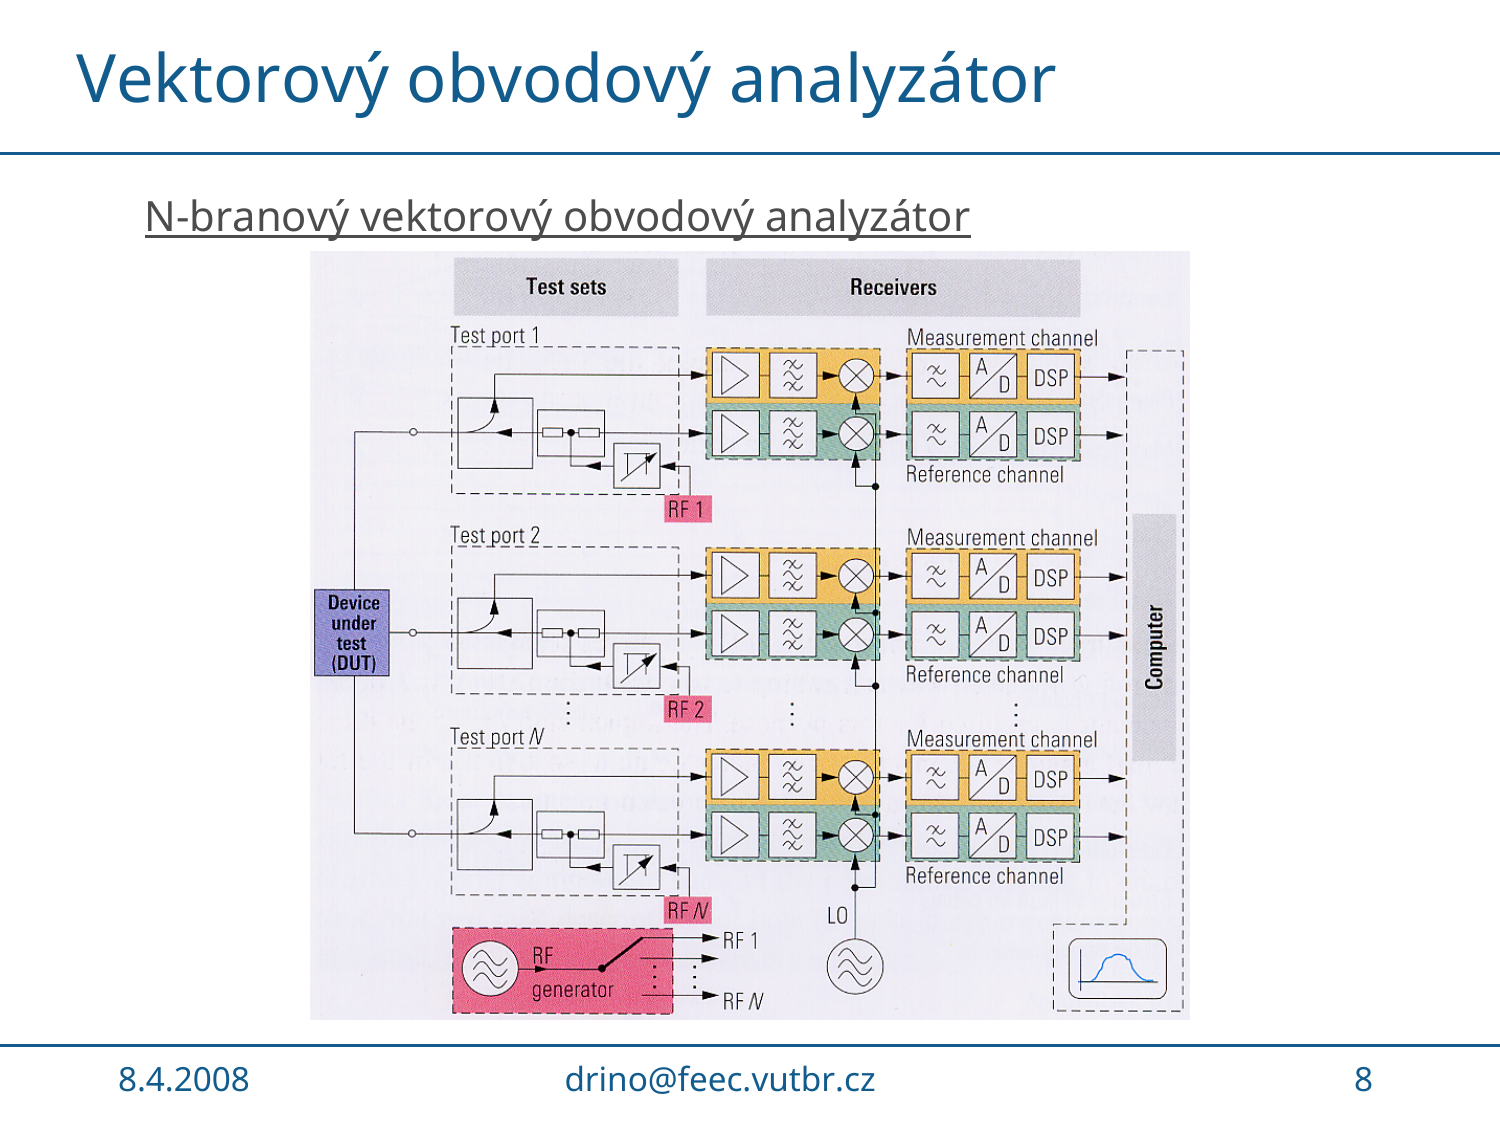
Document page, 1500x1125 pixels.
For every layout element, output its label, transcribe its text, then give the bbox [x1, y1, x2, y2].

title Vektorový obvodový analyzátor [0, 0, 1500, 152]
text_box drino@feec.vutbr.cz [454, 1049, 987, 1125]
text_box <číslo> [1075, 1049, 1388, 1125]
text_box 8.4.2008 [103, 1049, 432, 1125]
picture [310, 251, 1190, 1020]
text_box N-branový vektorový obvodový analyzátor [59, 178, 1442, 252]
